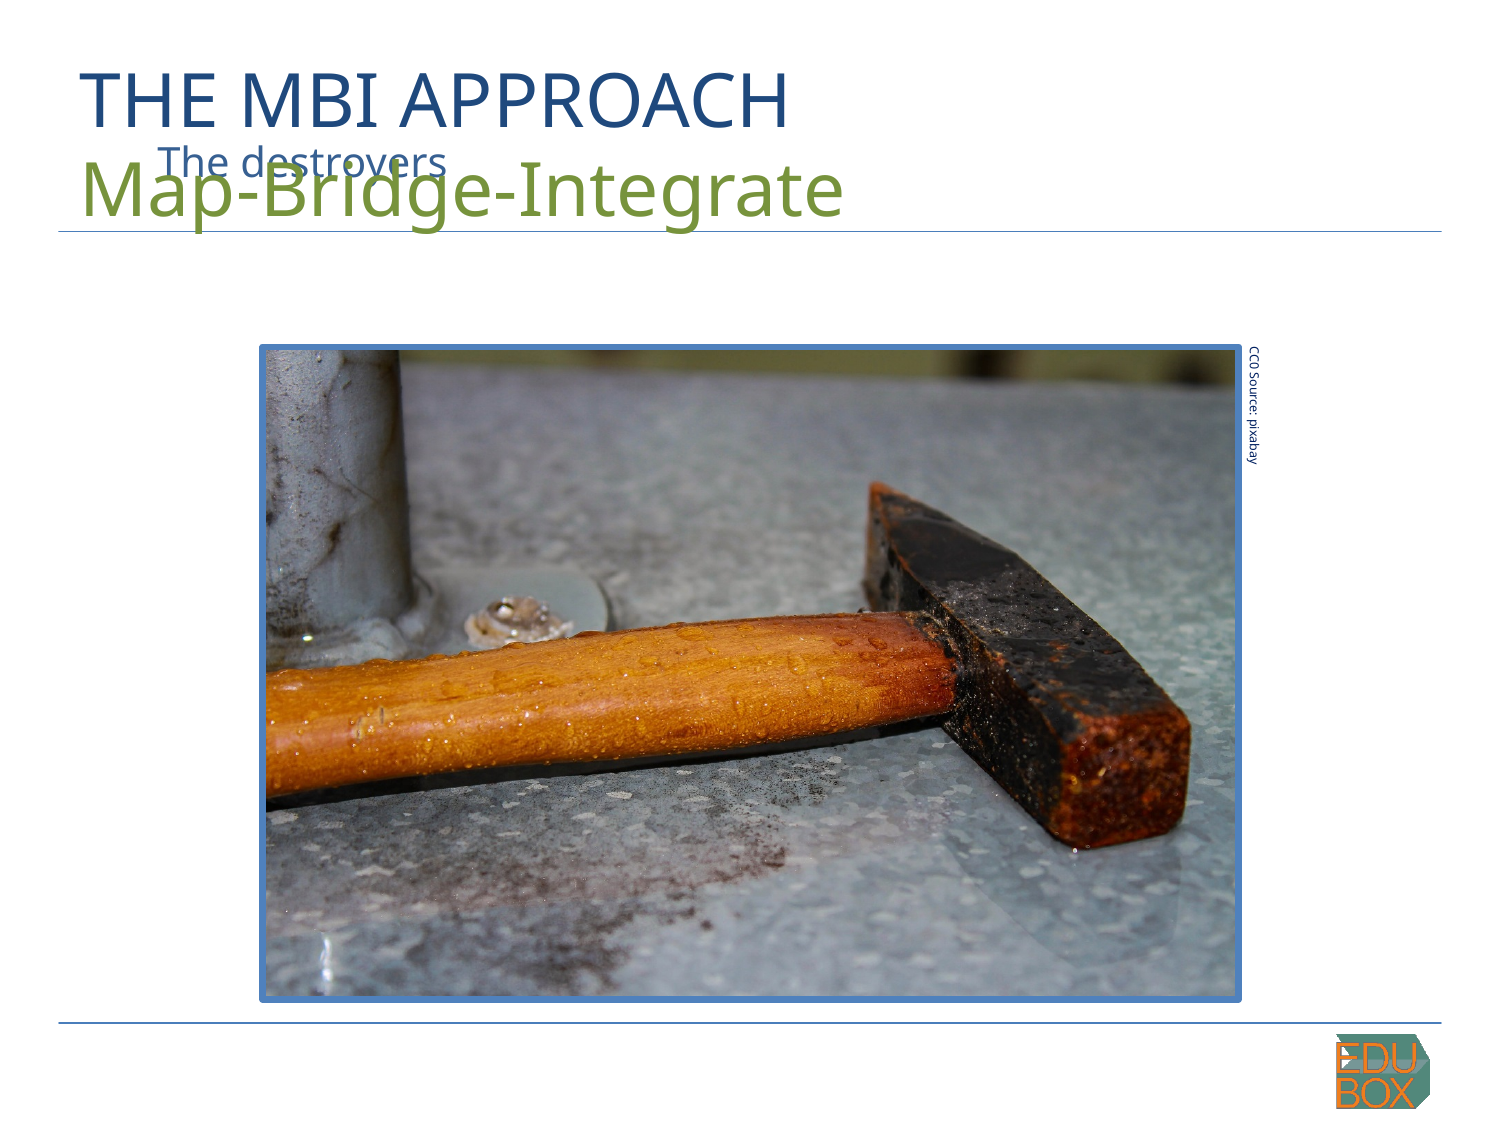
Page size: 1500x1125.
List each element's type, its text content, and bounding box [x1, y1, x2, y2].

picture [1328, 1028, 1437, 1114]
text_box THE MBI APPROACH [64, 42, 1388, 127]
picture [265, 349, 1236, 997]
list The destroyers [75, 255, 1426, 1005]
text_box Map-Bridge-Integrate [64, 127, 1471, 247]
text_box CC0 Source: pixabay [1237, 331, 1270, 705]
